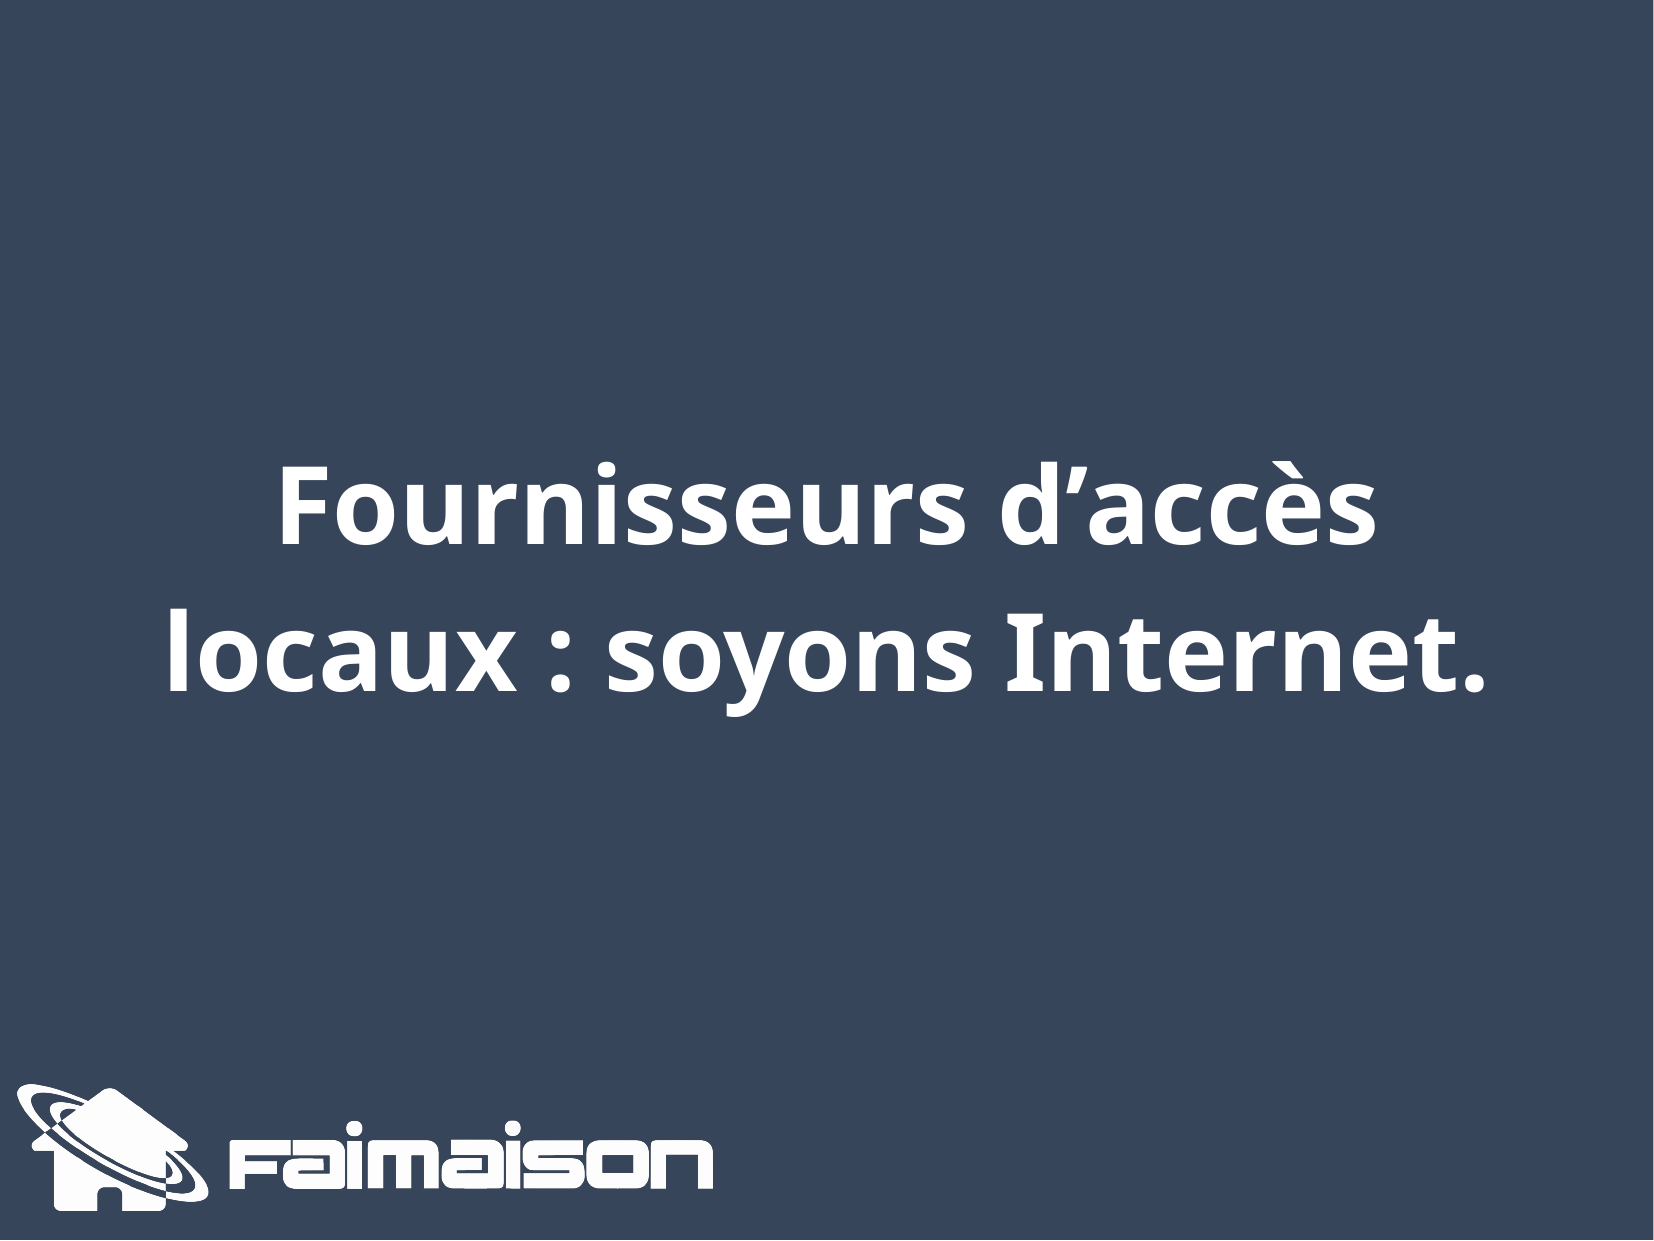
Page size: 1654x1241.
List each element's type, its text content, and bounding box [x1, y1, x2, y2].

title Fournisseurs d’accès locaux : soyons Internet. [82, 396, 1571, 756]
picture [17, 1084, 713, 1211]
